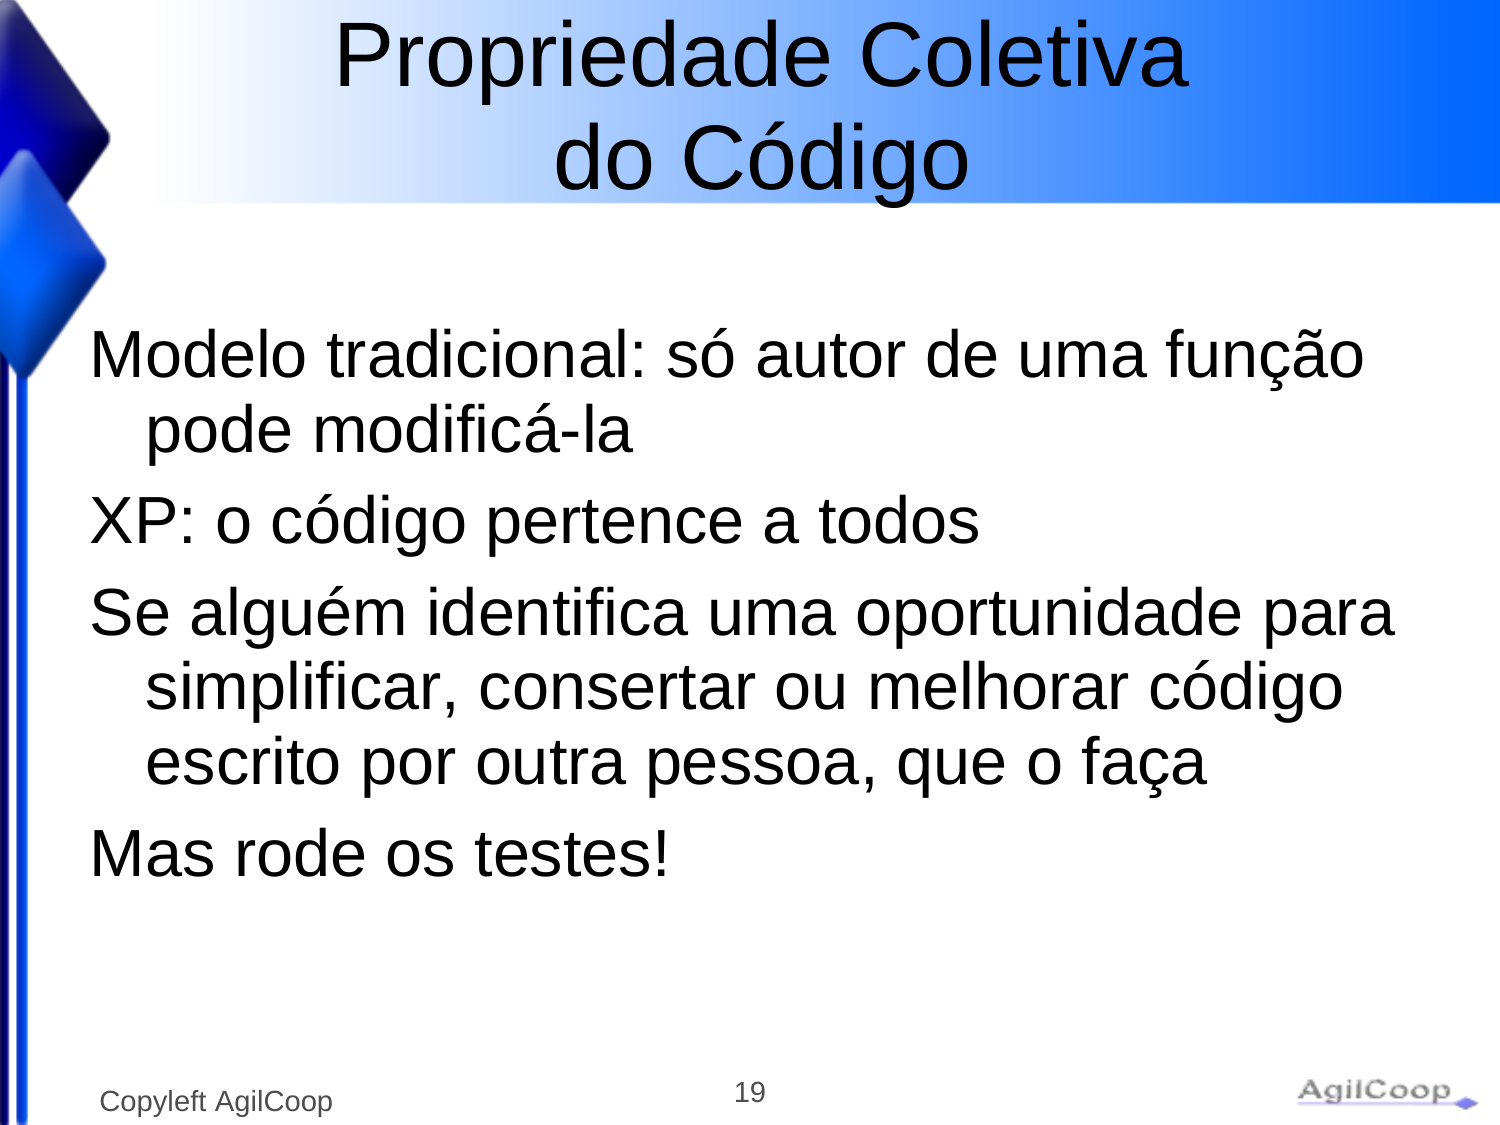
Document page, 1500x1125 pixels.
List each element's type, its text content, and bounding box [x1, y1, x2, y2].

picture [0, 0, 1500, 1125]
list Modelo tradicional: só autor de uma função pode modificá-la XP: o código pertence a todos Se alguém identifica uma oportunidade para simplificar, consertar ou melhorar código escrito por outra pessoa, que o faça Mas rode os testes! [74, 309, 1463, 1038]
title Propriedade Coletiva do Código [125, 0, 1401, 224]
